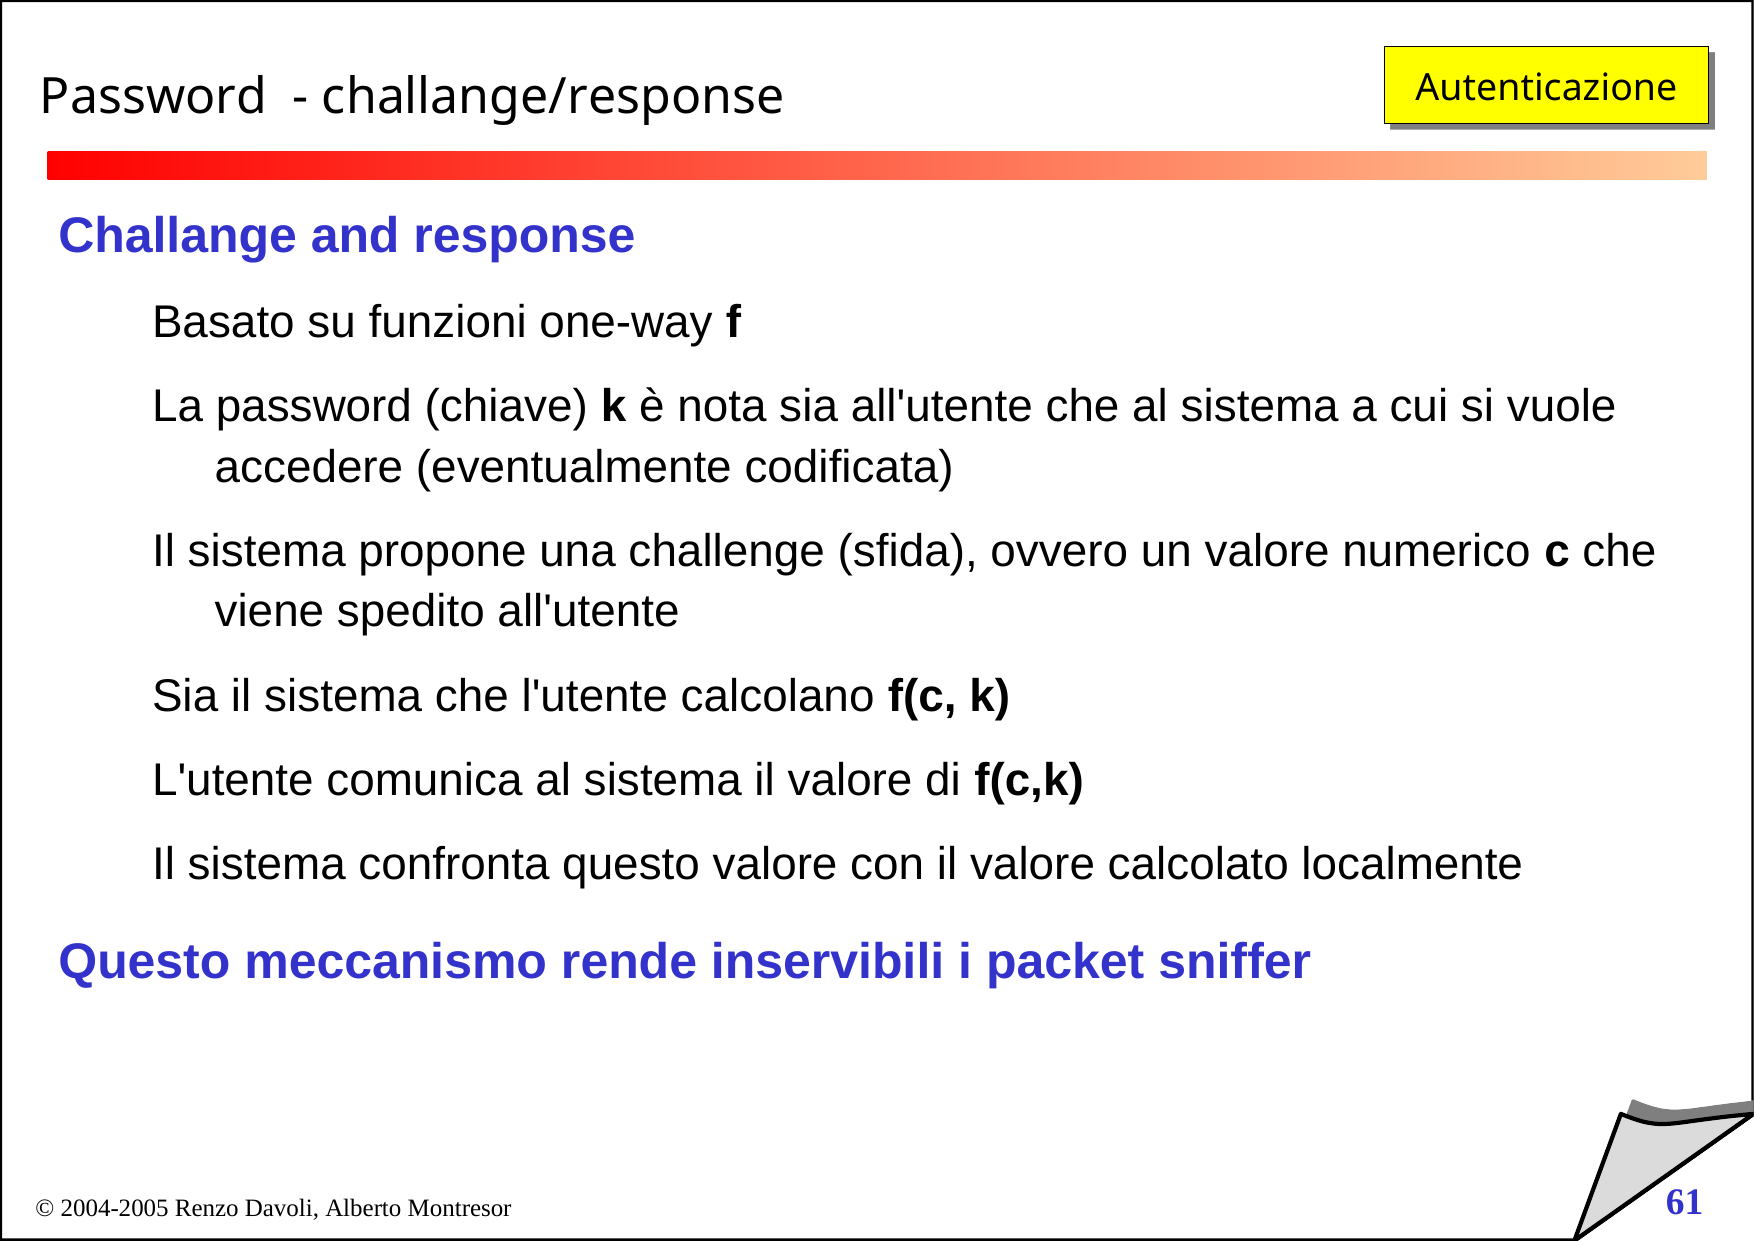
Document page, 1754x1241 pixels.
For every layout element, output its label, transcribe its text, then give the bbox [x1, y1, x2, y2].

text_box Autenticazione [1384, 46, 1709, 124]
title Password - challange/response [40, 49, 1713, 144]
list Challange and response Basato su funzioni one-way f La password (chiave) k è nota sia all'utente che al sistema a cui si vuole accedere (eventualmente codificata) Il sistema propone una challenge (sfida), ovvero un valore numerico c che viene spedito all'utente Sia il sistema che l'utente calcolano f(c, k) L'utente comunica al sistema il valore di f(c,k) Il sistema confronta questo valore con il valore calcolato localmente Questo meccanismo rende inservibili i packet sniffer [58, 206, 1695, 1108]
